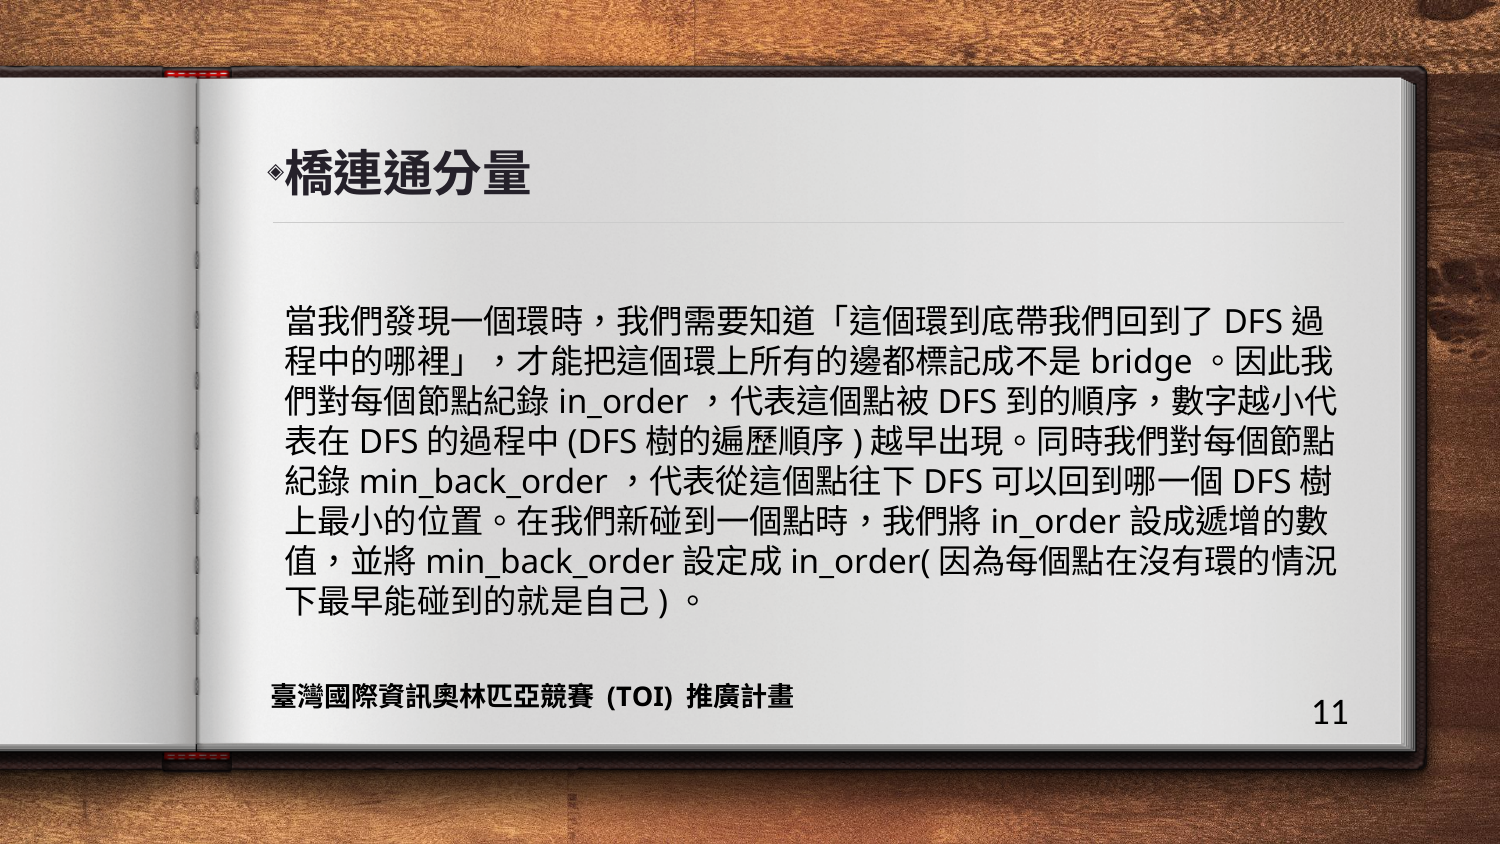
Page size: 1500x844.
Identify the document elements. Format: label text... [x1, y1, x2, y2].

text_box [1295, 672, 1386, 737]
list 橋連通分量 [252, 126, 1194, 216]
text_box 當我們發現一個環時，我們需要知道「這個環到底帶我們回到了DFS過程中的哪裡」，才能把這個環上所有的邊都標記成不是bridge。因此我們對每個節點紀錄in_order，代表這個點被DFS到的順序，數字越小代表在DFS的過程中(DFS樹的遍歷順序)越早出現。同時我們對每個節點紀錄min_back_order，代表從這個點往下DFS可以回到哪一個DFS樹上最小的位置。在我們新碰到一個點時，我們將in_order設成遞增的數值，並將min_back_order設定成in_order(因為每個點在沒有環的情況下最早能碰到的就是自己)。 [269, 293, 1367, 632]
